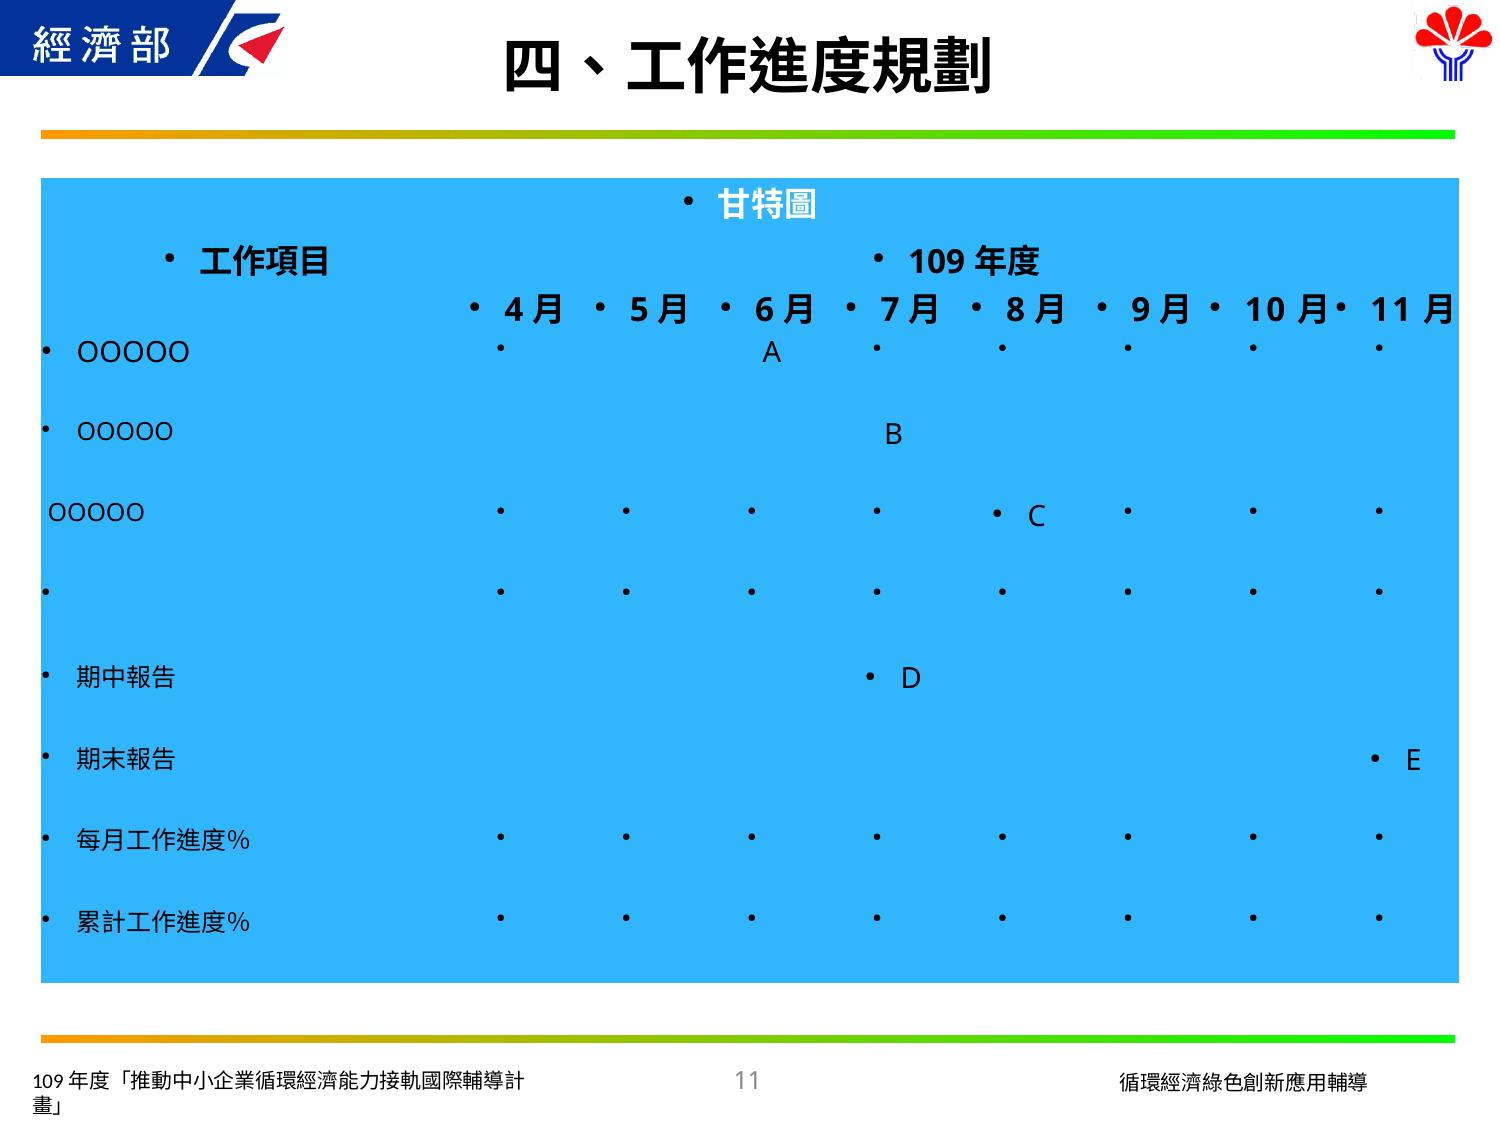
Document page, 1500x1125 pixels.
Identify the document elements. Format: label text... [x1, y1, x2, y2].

table_cell [1082, 332, 1207, 413]
table_cell [1207, 576, 1333, 658]
table_cell [455, 821, 580, 902]
table_cell OOOOO [41, 332, 455, 413]
table_cell [705, 739, 831, 821]
table_cell 109年度 [455, 235, 1459, 283]
table_cell [1207, 332, 1333, 413]
table_cell [1333, 821, 1459, 902]
table_cell [580, 658, 705, 739]
table_cell [1333, 576, 1459, 658]
table_cell [1082, 658, 1207, 739]
table_cell 8月 [956, 283, 1082, 332]
table_cell OOOOO [41, 413, 455, 495]
table_cell [1333, 658, 1459, 739]
table_cell [831, 821, 956, 902]
table_cell [1207, 739, 1333, 821]
table_cell [1333, 495, 1459, 576]
table_cell A [705, 332, 831, 413]
table_cell C [956, 495, 1082, 576]
table_cell [831, 332, 956, 413]
table_cell E [1333, 739, 1459, 821]
table_cell [956, 902, 1082, 983]
table_cell [455, 902, 580, 983]
table_cell OOOOO [41, 495, 455, 576]
table_cell B [831, 413, 956, 495]
table_cell [455, 576, 580, 658]
table_cell [956, 821, 1082, 902]
table_cell [1333, 413, 1459, 495]
table_cell [580, 821, 705, 902]
table_cell [705, 413, 831, 495]
table_cell [580, 739, 705, 821]
table_cell [1207, 495, 1333, 576]
title 四、工作進度規劃 [0, 19, 1497, 109]
table_cell D [831, 658, 956, 739]
table_cell [580, 576, 705, 658]
table_header 甘特圖 [41, 178, 1459, 235]
table_cell [41, 576, 455, 658]
table_cell [956, 658, 1082, 739]
table_cell [831, 495, 956, 576]
table_cell 7月 [831, 283, 956, 332]
table_cell [705, 576, 831, 658]
table_cell [956, 332, 1082, 413]
table_cell [956, 413, 1082, 495]
table_cell 11月 [1333, 283, 1459, 332]
table_cell 5月 [580, 283, 705, 332]
table_cell [580, 413, 705, 495]
table_cell [1082, 821, 1207, 902]
table_cell [455, 332, 580, 413]
table_cell 9月 [1082, 283, 1207, 332]
table_cell [580, 332, 705, 413]
table_cell [1082, 413, 1207, 495]
table_cell [580, 495, 705, 576]
table_cell 6月 [705, 283, 831, 332]
table_cell [705, 902, 831, 983]
table_cell [1082, 495, 1207, 576]
table_cell [455, 658, 580, 739]
table_cell 每月工作進度％ [41, 821, 455, 902]
table_cell [580, 902, 705, 983]
table_cell 工作項目 [41, 235, 455, 332]
table_cell [705, 821, 831, 902]
table_cell [1207, 413, 1333, 495]
table_cell [705, 495, 831, 576]
table_cell 期中報告 [41, 658, 455, 739]
table_cell 4月 [455, 283, 580, 332]
table_cell [831, 902, 956, 983]
table_cell [1333, 332, 1459, 413]
table_cell [455, 495, 580, 576]
table_cell [1207, 658, 1333, 739]
table_cell [455, 413, 580, 495]
table_cell [1333, 902, 1459, 983]
text_box 11 [572, 1051, 923, 1112]
table_cell [1207, 821, 1333, 902]
table_cell [1207, 902, 1333, 983]
table_cell 累計工作進度％ [41, 902, 455, 983]
table_cell [831, 739, 956, 821]
table_cell 期末報告 [41, 739, 455, 821]
table_cell 10月 [1207, 283, 1333, 332]
table_cell [956, 576, 1082, 658]
table_cell [956, 739, 1082, 821]
table_cell [831, 576, 956, 658]
table_cell [705, 658, 831, 739]
table_cell [1082, 739, 1207, 821]
table_cell [1082, 902, 1207, 983]
table_cell [1082, 576, 1207, 658]
table_cell [455, 739, 580, 821]
